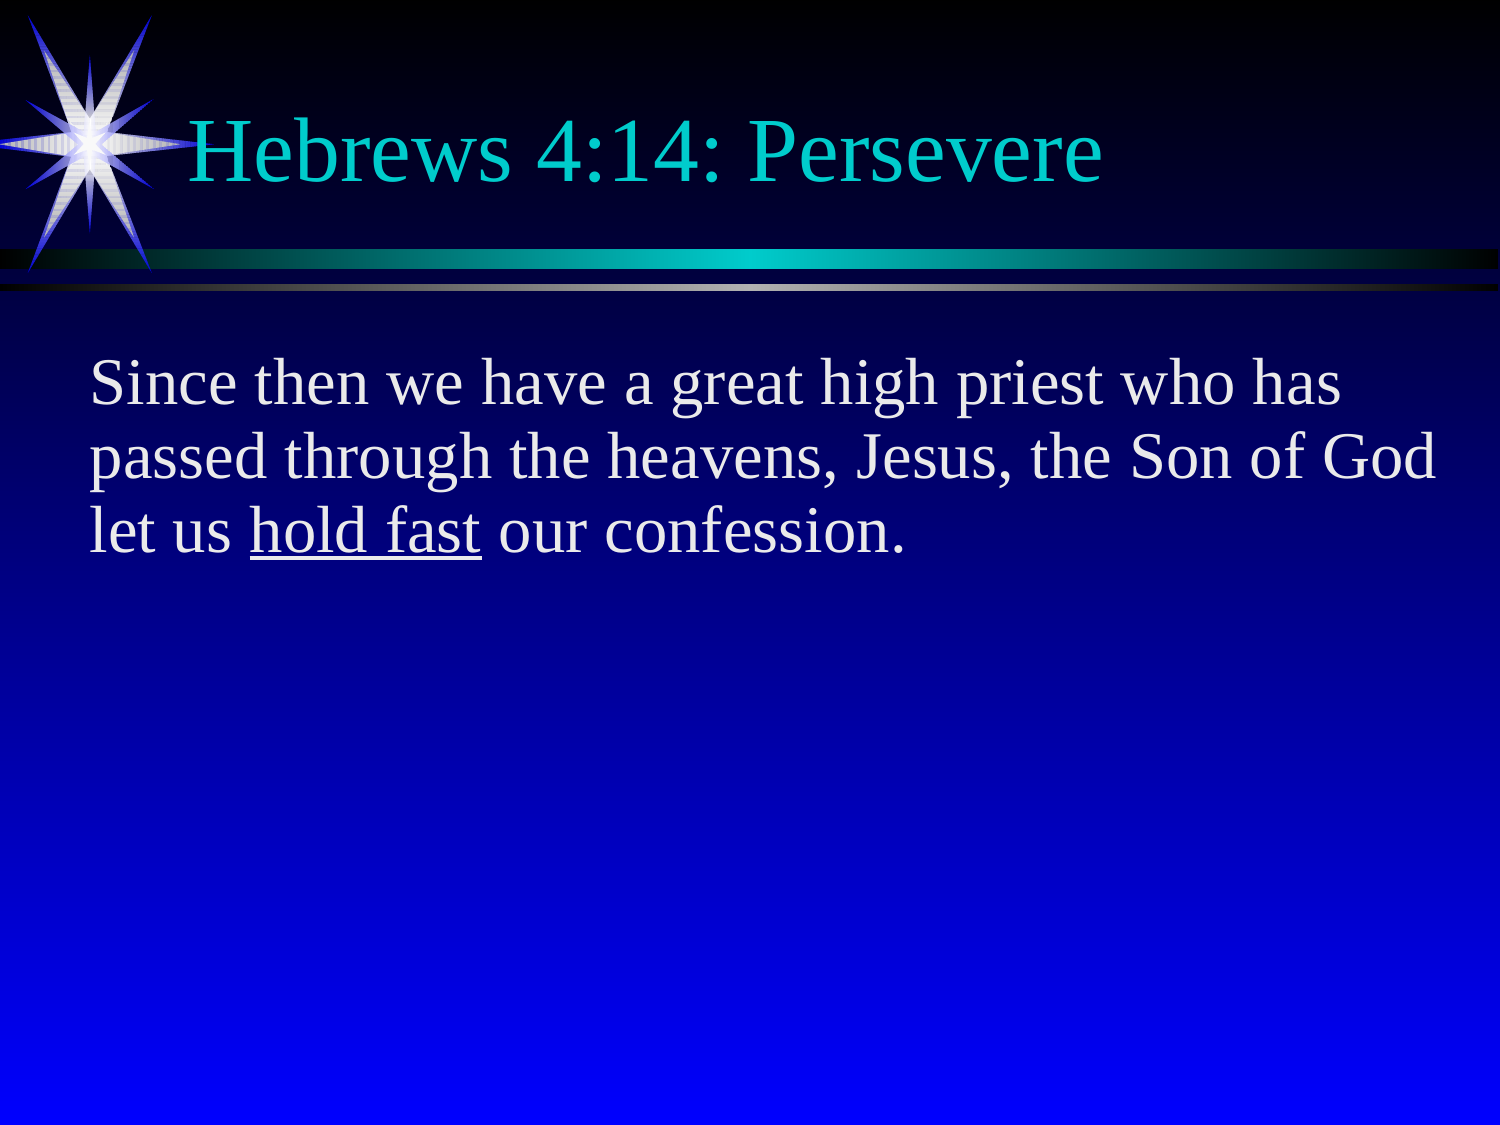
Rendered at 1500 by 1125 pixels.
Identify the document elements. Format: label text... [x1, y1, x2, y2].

title Hebrews 4:14: Persevere [187, 56, 1463, 244]
text_box Since then we have a great high priest who has passed through the heavens, Jesus, the Son of God let us hold fast our confession. [75, 337, 1463, 805]
